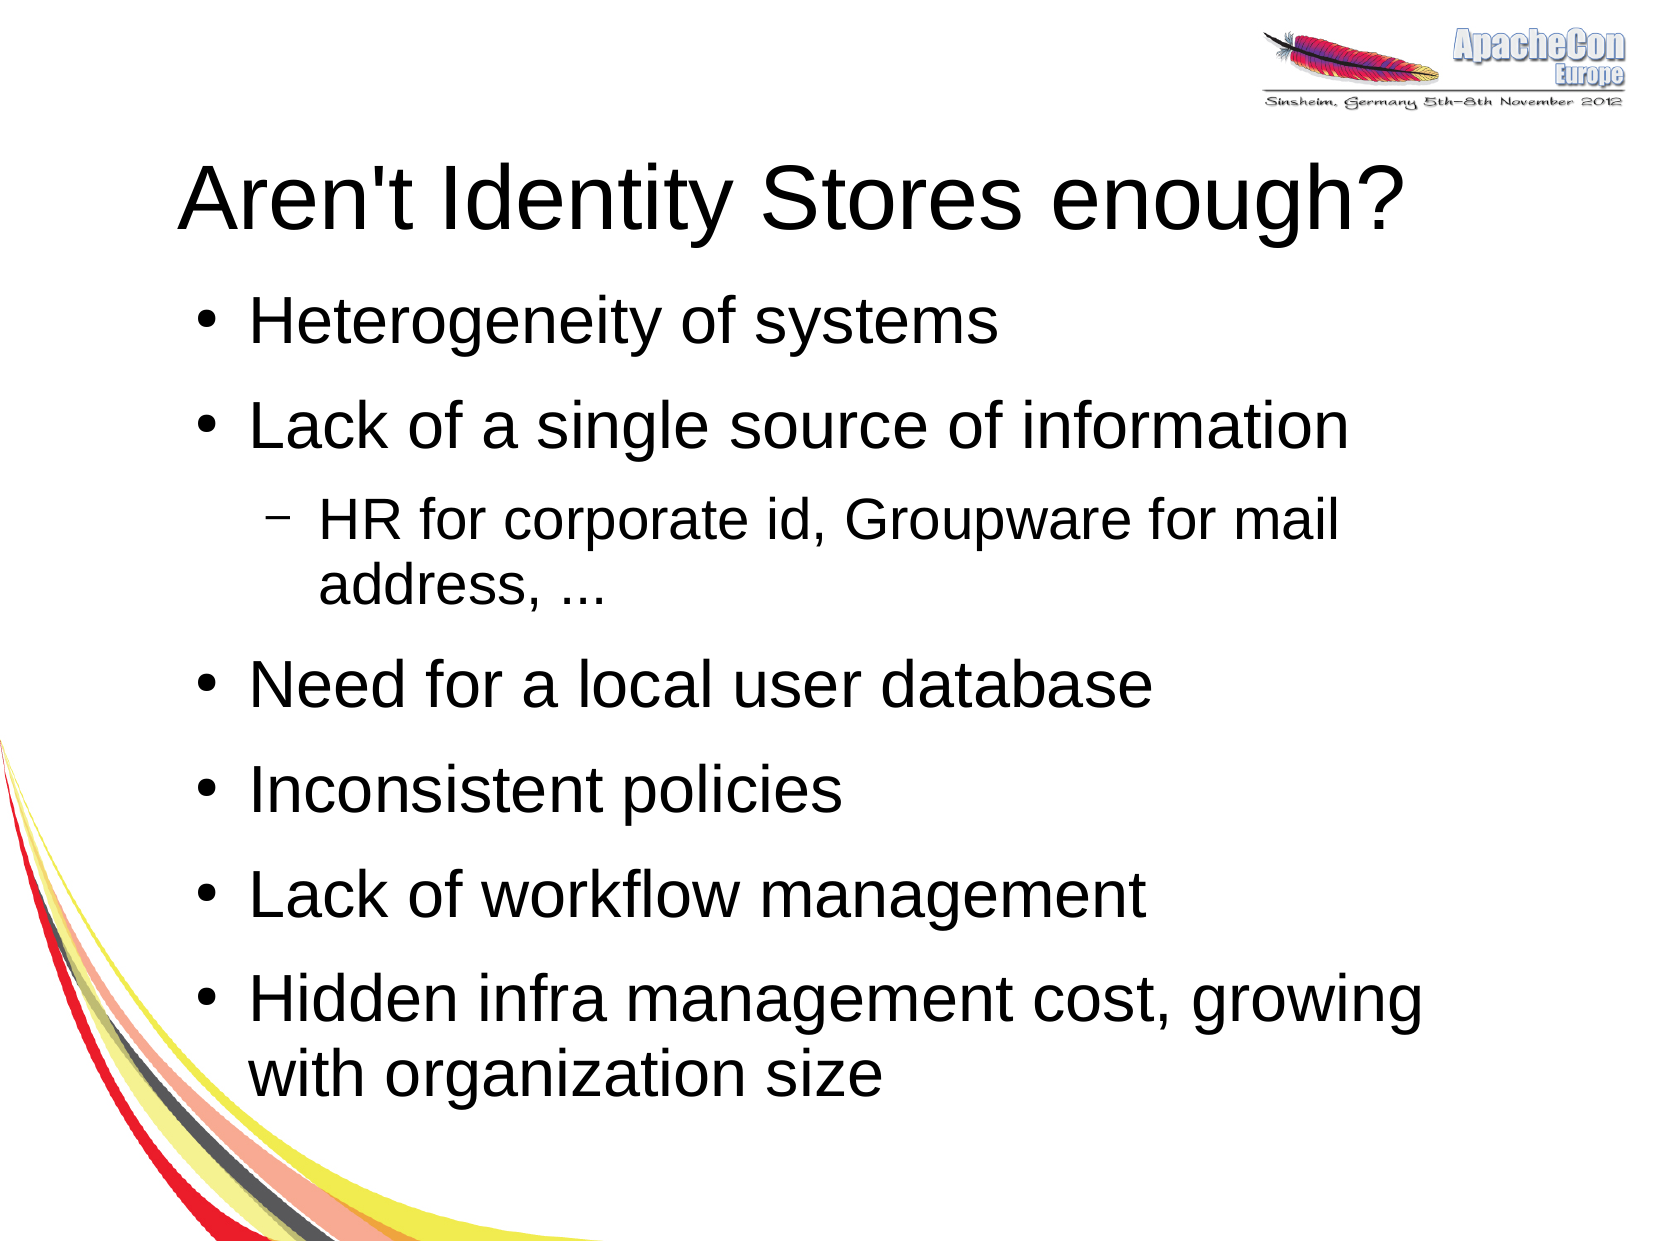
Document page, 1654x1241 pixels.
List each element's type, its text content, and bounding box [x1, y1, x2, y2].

list Heterogeneity of systems Lack of a single source of information HR for corporate id, Groupware for mail address, ... Need for a local user database Inconsistent policies Lack of workflow management Hidden infra management cost, growing with organization size [177, 283, 1536, 1111]
picture [0, 0, 1654, 1241]
title Aren't Identity Stores enough? [177, 146, 1536, 250]
